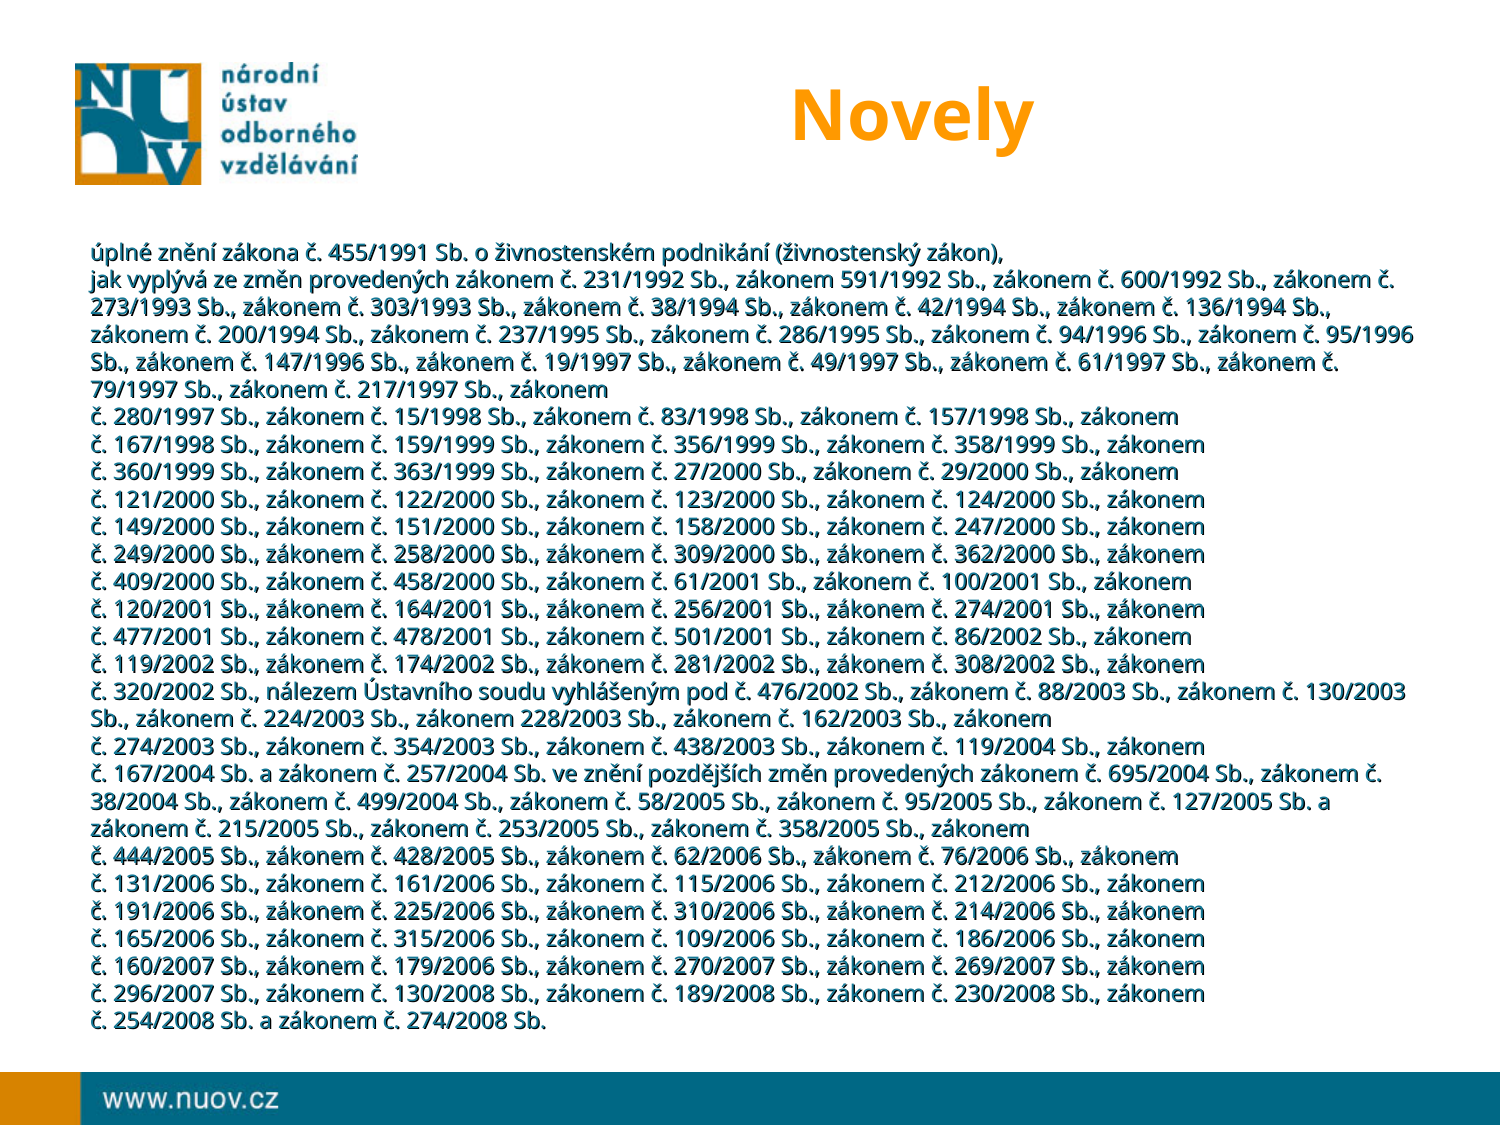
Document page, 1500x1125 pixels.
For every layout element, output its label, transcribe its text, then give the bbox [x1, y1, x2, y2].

title Novely [399, 37, 1425, 188]
text_box [75, 62, 358, 185]
text_box [0, 1072, 1500, 1125]
text_box úplné znění zákona č. 455/1991 Sb. o živnostenském podnikání (živnostenský zákon), jak vyplývá ze změn provedených zákonem č. 231/1992 Sb., zákonem 591/1992 Sb., zákonem č. 600/1992 Sb., zákonem č. 273/1993 Sb., zákonem č. 303/1993 Sb., zákonem č. 38/1994 Sb., zákonem č. 42/1994 Sb., zákonem č. 136/1994 Sb., zákonem č. 200/1994 Sb., zákonem č. 237/1995 Sb., zákonem č. 286/1995 Sb., zákonem č. 94/1996 Sb., zákonem č. 95/1996 Sb., zákonem č. 147/1996 Sb., zákonem č. 19/1997 Sb., zákonem č. 49/1997 Sb., zákonem č. 61/1997 Sb., zákonem č. 79/1997 Sb., zákonem č. 217/1997 Sb., zákonem č. 280/1997 Sb., zákonem č. 15/1998 Sb., zákonem č. 83/1998 Sb., zákonem č. 157/1998 Sb., zákonem č. 167/1998 Sb., zákonem č. 159/1999 Sb., zákonem č. 356/1999 Sb., zákonem č. 358/1999 Sb., zákonem č. 360/1999 Sb., zákonem č. 363/1999 Sb., zákonem č. 27/2000 Sb., zákonem č. 29/2000 Sb., zákonem č. 121/2000 Sb., zákonem č. 122/2000 Sb., zákonem č. 123/2000 Sb., zákonem č. 124/2000 Sb., zákonem č. 149/2000 Sb., zákonem č. 151/2000 Sb., zákonem č. 158/2000 Sb., zákonem č. 247/2000 Sb., zákonem č. 249/2000 Sb., zákonem č. 258/2000 Sb., zákonem č. 309/2000 Sb., zákonem č. 362/2000 Sb., zákonem č. 409/2000 Sb., zákonem č. 458/2000 Sb., zákonem č. 61/2001 Sb., zákonem č. 100/2001 Sb., zákonem č. 120/2001 Sb., zákonem č. 164/2001 Sb., zákonem č. 256/2001 Sb., zákonem č. 274/2001 Sb., zákonem č. 477/2001 Sb., zákonem č. 478/2001 Sb., zákonem č. 501/2001 Sb., zákonem č. 86/2002 Sb., zákonem č. 119/2002 Sb., zákonem č. 174/2002 Sb., zákonem č. 281/2002 Sb., zákonem č. 308/2002 Sb., zákonem č. 320/2002 Sb., nálezem Ústavního soudu vyhlášeným pod č. 476/2002 Sb., zákonem č. 88/2003 Sb., zákonem č. 130/2003 Sb., zákonem č. 224/2003 Sb., zákonem 228/2003 Sb., zákonem č. 162/2003 Sb., zákonem č. 274/2003 Sb., zákonem č. 354/2003 Sb., zákonem č. 438/2003 Sb., zákonem č. 119/2004 Sb., zákonem č. 167/2004 Sb. a zákonem č. 257/2004 Sb. ve znění pozdějších změn provedených zákonem č. 695/2004 Sb., zákonem č. 38/2004 Sb., zákonem č. 499/2004 Sb., zákonem č. 58/2005 Sb., zákonem č. 95/2005 Sb., zákonem č. 127/2005 Sb. a zákonem č. 215/2005 Sb., zákonem č. 253/2005 Sb., zákonem č. 358/2005 Sb., zákonem č. 444/2005 Sb., zákonem č. 428/2005 Sb., zákonem č. 62/2006 Sb., zákonem č. 76/2006 Sb., zákonem č. 131/2006 Sb., zákonem č. 161/2006 Sb., zákonem č. 115/2006 Sb., zákonem č. 212/2006 Sb., zákonem č. 191/2006 Sb., zákonem č. 225/2006 Sb., zákonem č. 310/2006 Sb., zákonem č. 214/2006 Sb., zákonem č. 165/2006 Sb., zákonem č. 315/2006 Sb., zákonem č. 109/2006 Sb., zákonem č. 186/2006 Sb., zákonem č. 160/2007 Sb., zákonem č. 179/2006 Sb., zákonem č. 270/2007 Sb., zákonem č. 269/2007 Sb., zákonem č. 296/2007 Sb., zákonem č. 130/2008 Sb., zákonem č. 189/2008 Sb., zákonem č. 230/2008 Sb., zákonem č. 254/2008 Sb. a zákonem č. 274/2008 Sb. [75, 229, 1438, 1042]
